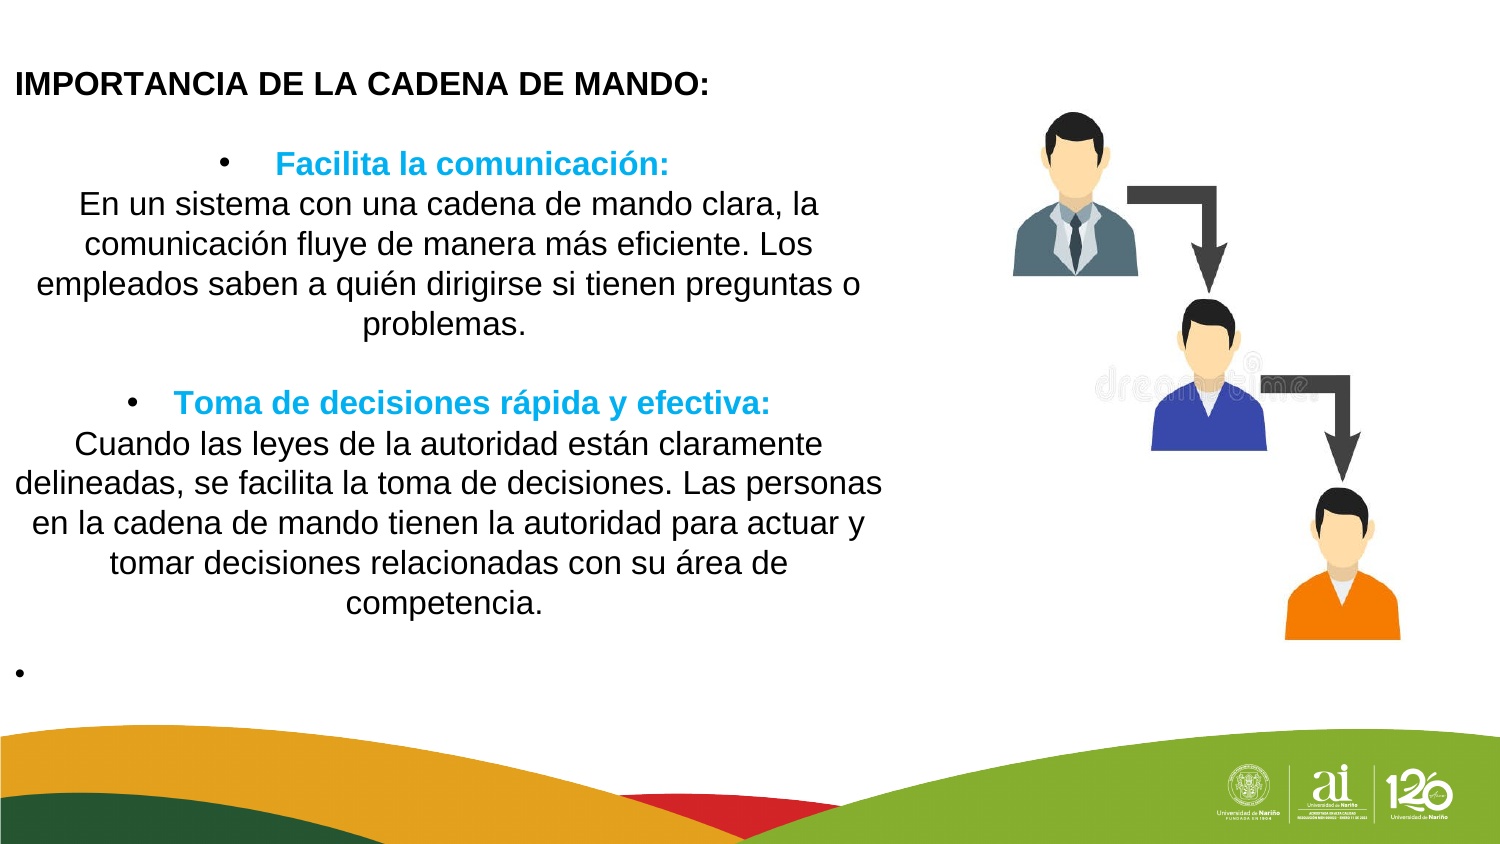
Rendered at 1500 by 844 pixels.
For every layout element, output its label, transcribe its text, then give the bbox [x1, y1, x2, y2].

picture [0, 14, 1500, 844]
text_box IMPORTANCIA DE LA CADENA DE MANDO: Facilita la comunicación: En un sistema con una cadena de mando clara, la comunicación fluye de manera más eficiente. Los empleados saben a quién dirigirse si tienen preguntas o problemas. Toma de decisiones rápida y efectiva: Cuando las leyes de la autoridad están claramente delineadas, se facilita la toma de decisiones. Las personas en la cadena de mando tienen la autoridad para actuar y tomar decisiones relacionadas con su área de competencia. [0, 54, 915, 777]
